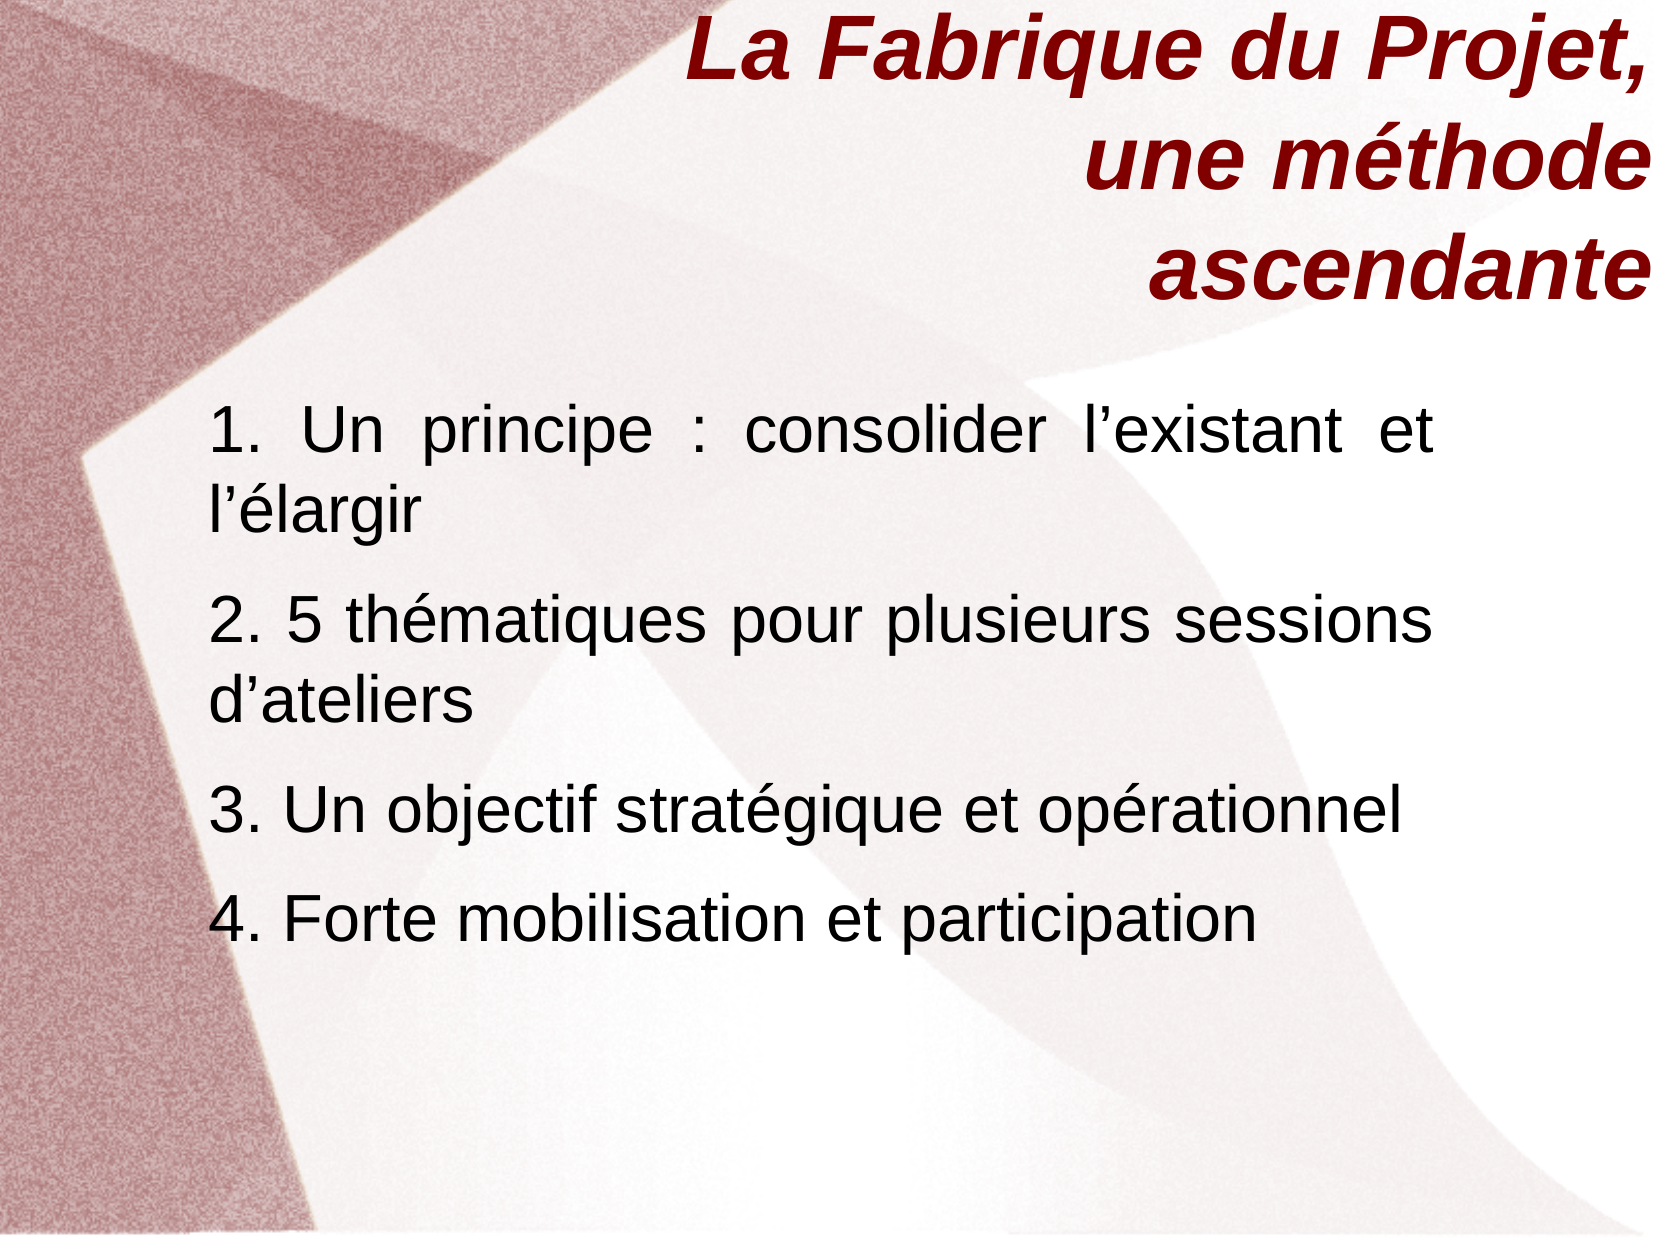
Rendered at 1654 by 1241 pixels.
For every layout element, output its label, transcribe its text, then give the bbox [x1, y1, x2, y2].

title La Fabrique du Projet, une méthode ascendante [643, 0, 1654, 320]
list 1. Un principe : consolider l’existant et l’élargir 2. 5 thématiques pour plusieurs sessions d’ateliers 3. Un objectif stratégique et opérationnel 4. Forte mobilisation et participation [209, 386, 1501, 960]
